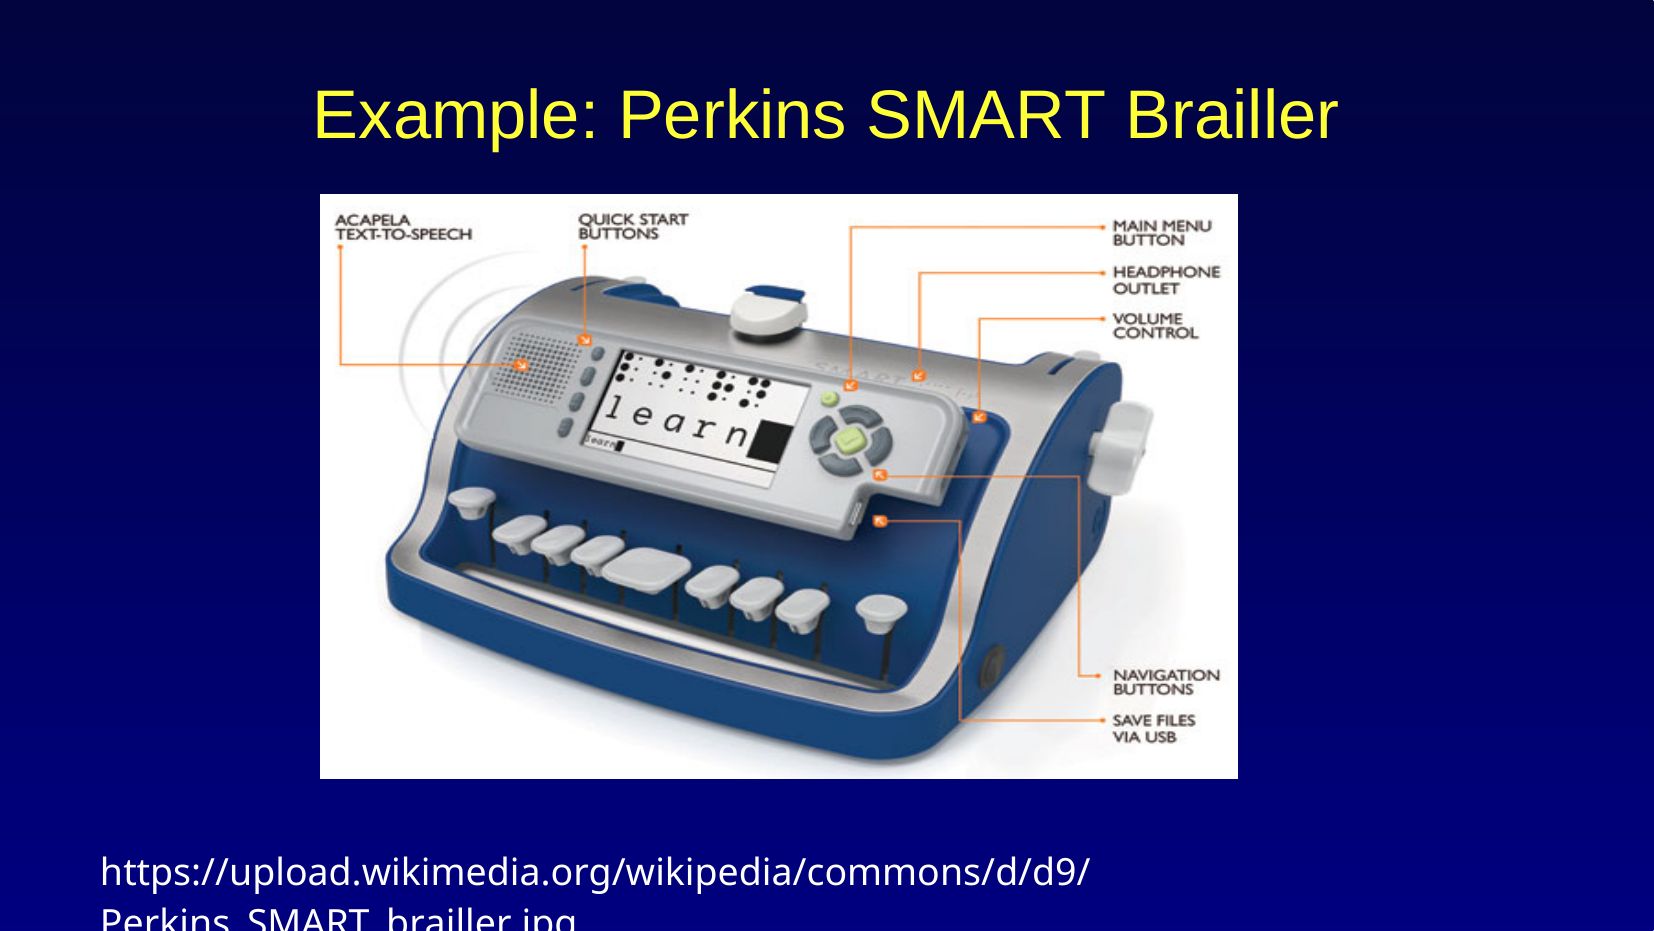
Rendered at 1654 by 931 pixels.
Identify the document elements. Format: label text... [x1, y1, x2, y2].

title Example: Perkins SMART Brailler [82, 37, 1571, 193]
picture [320, 194, 1238, 779]
text_box https://upload.wikimedia.org/wikipedia/commons/d/d9/Perkins_SMART_brailler.jpg [100, 845, 1524, 896]
